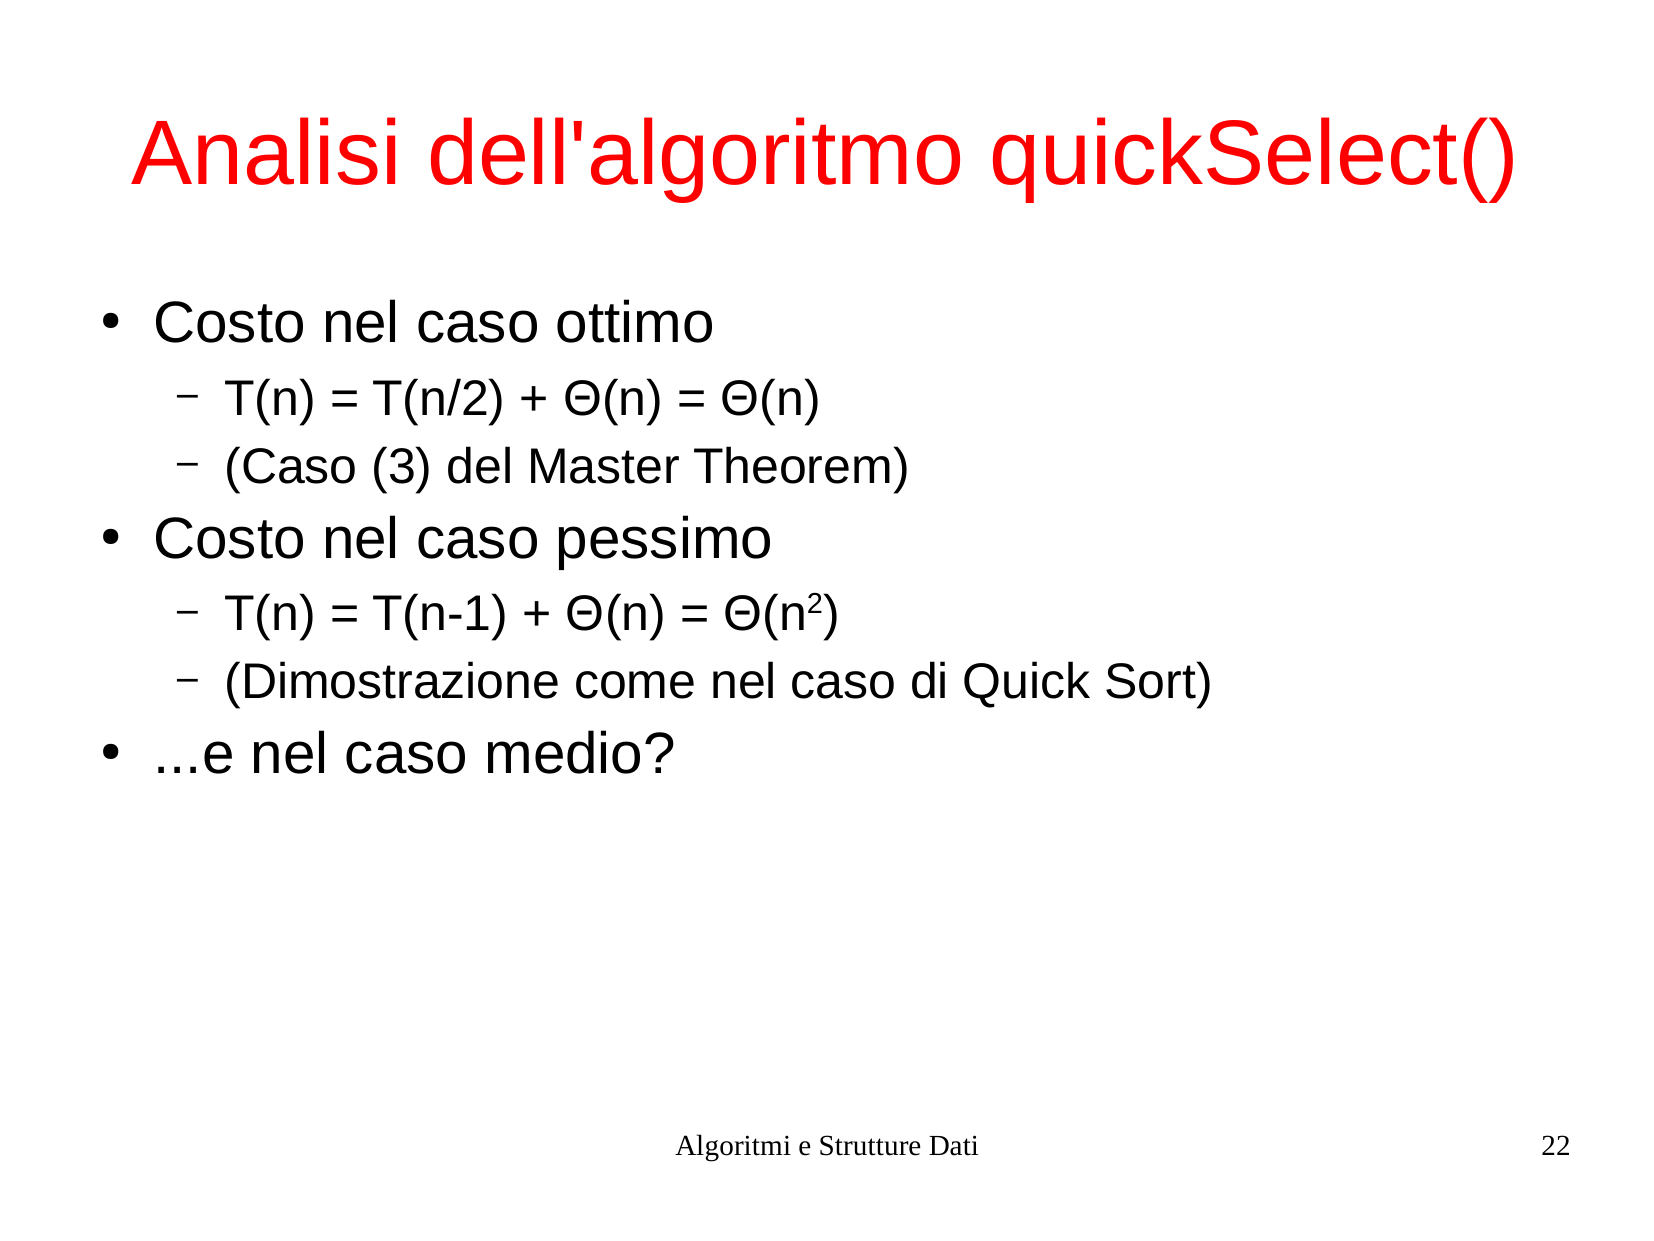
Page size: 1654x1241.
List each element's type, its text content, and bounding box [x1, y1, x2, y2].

list Costo nel caso ottimo T(n) = T(n/2) + Θ(n) = Θ(n) (Caso (3) del Master Theorem) Costo nel caso pessimo T(n) = T(n-1) + Θ(n) = Θ(n2) (Dimostrazione come nel caso di Quick Sort) ...e nel caso medio? [82, 290, 1571, 1109]
title Analisi dell'algoritmo quickSelect() [82, 49, 1571, 257]
